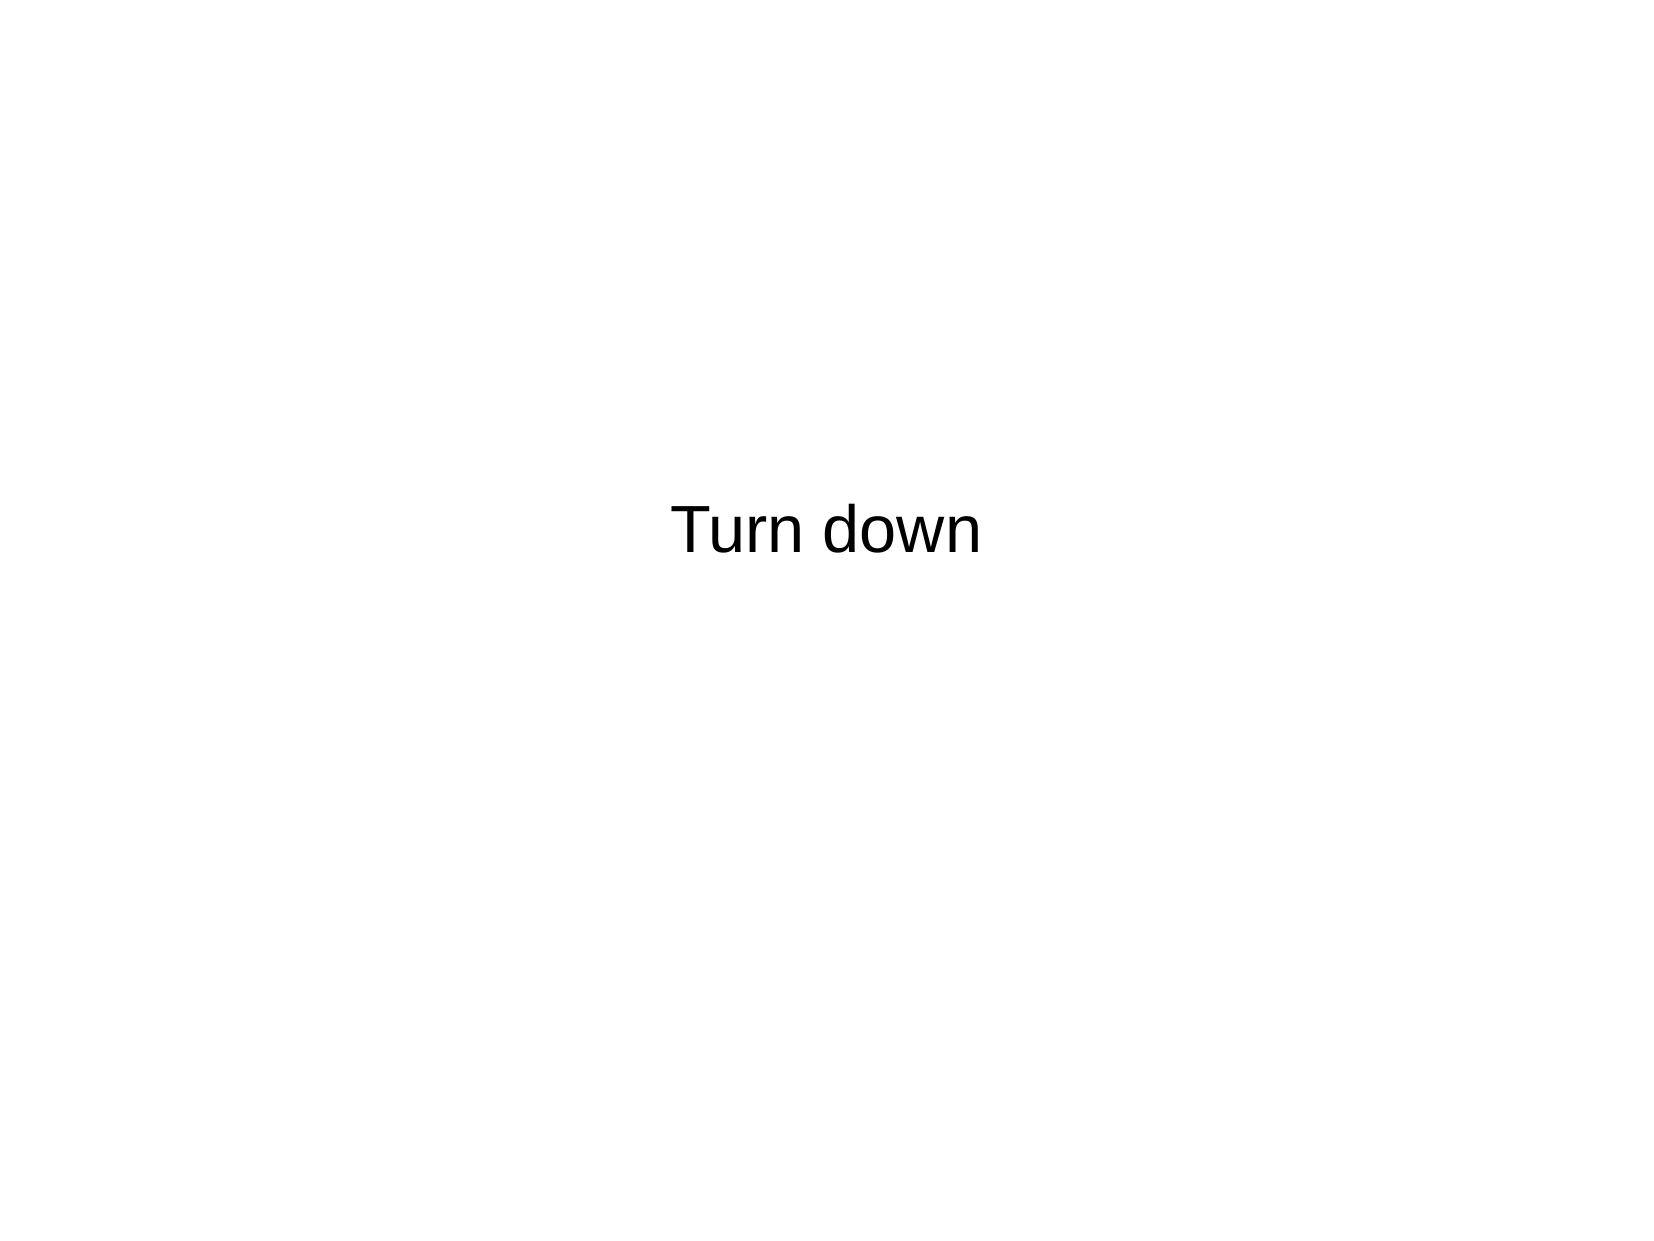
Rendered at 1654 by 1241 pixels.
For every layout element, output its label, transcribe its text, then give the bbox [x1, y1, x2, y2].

subtitle Turn down [82, 49, 1571, 1010]
